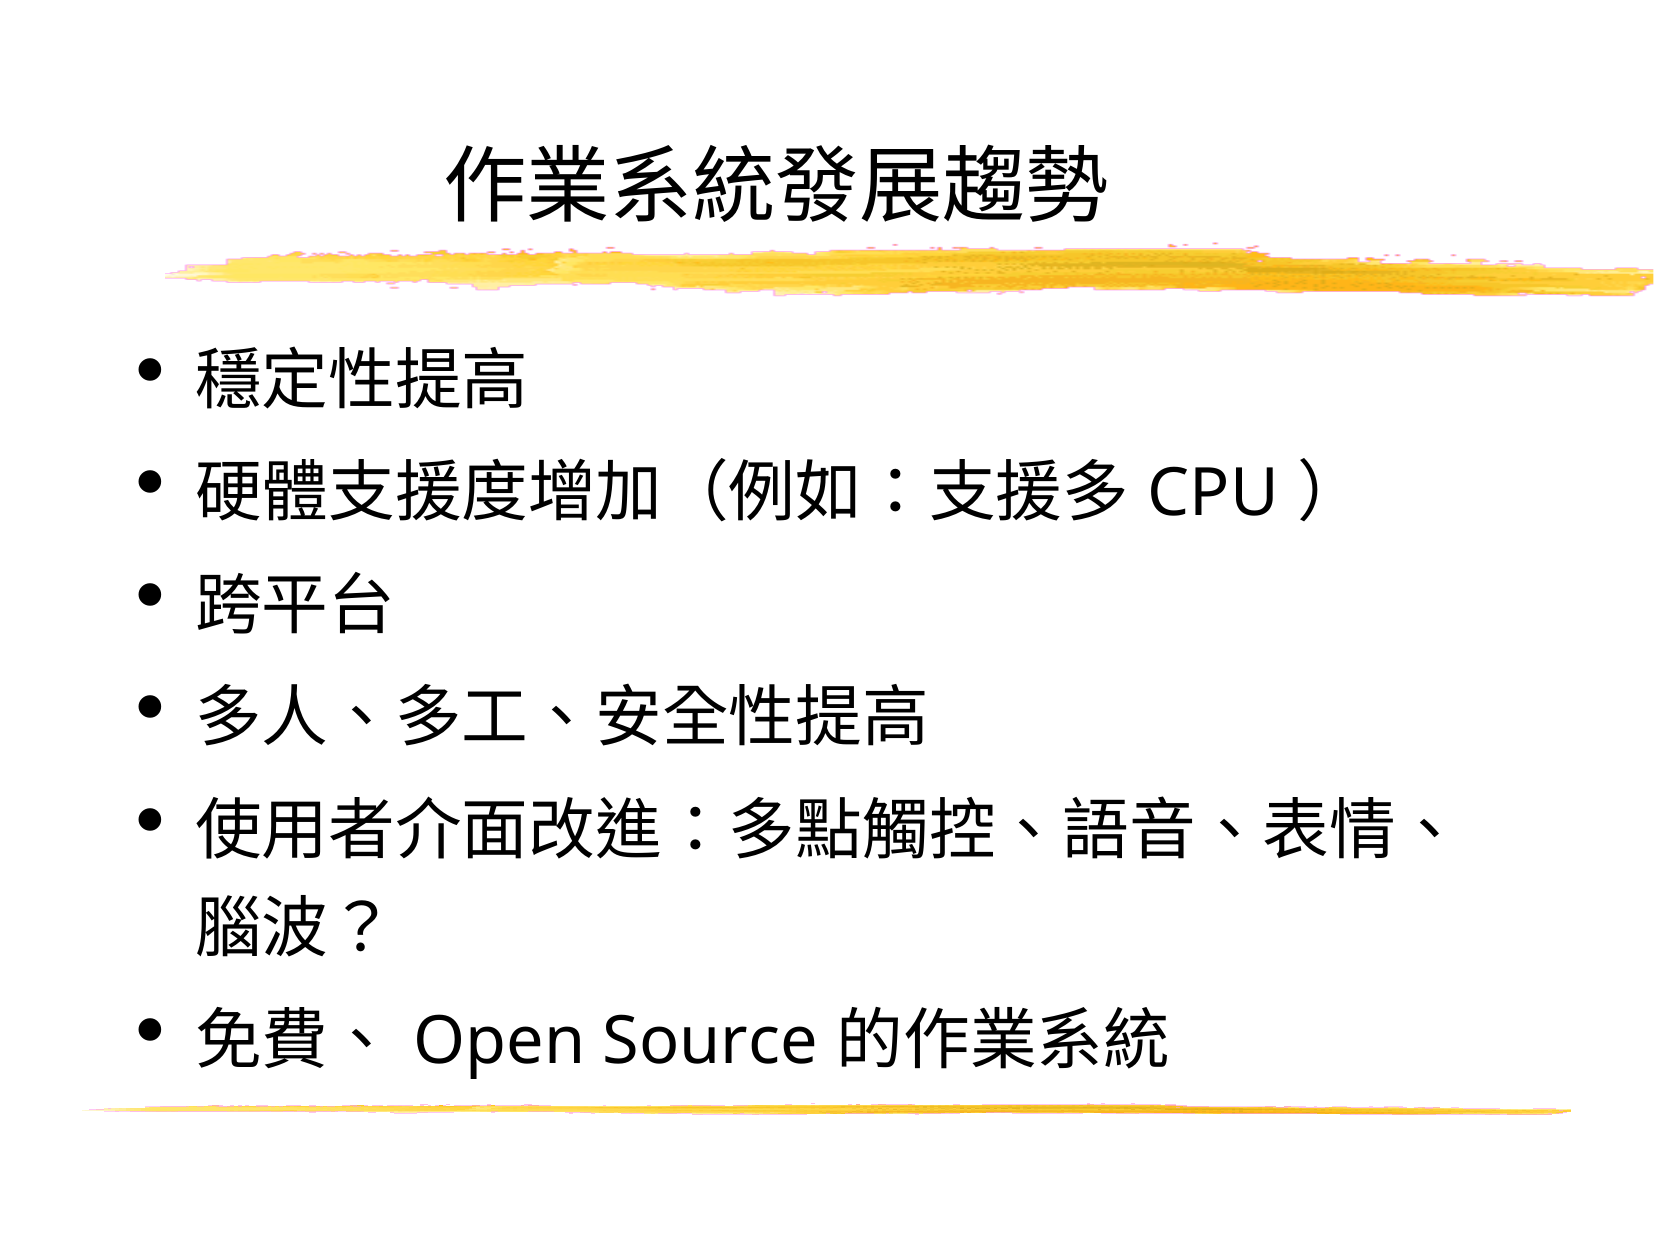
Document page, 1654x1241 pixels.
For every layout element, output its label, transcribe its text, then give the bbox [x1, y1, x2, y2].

title 作業系統發展趨勢 [73, 41, 1479, 249]
list 穩定性提高 硬體支援度增加（例如：支援多CPU） 跨平台 多人、多工、安全性提高 使用者介面改進：多點觸控、語音、表情、腦波？ 免費、Open Source的作業系統 [124, 316, 1530, 1061]
picture [82, 1102, 1571, 1117]
picture [165, 237, 1654, 308]
